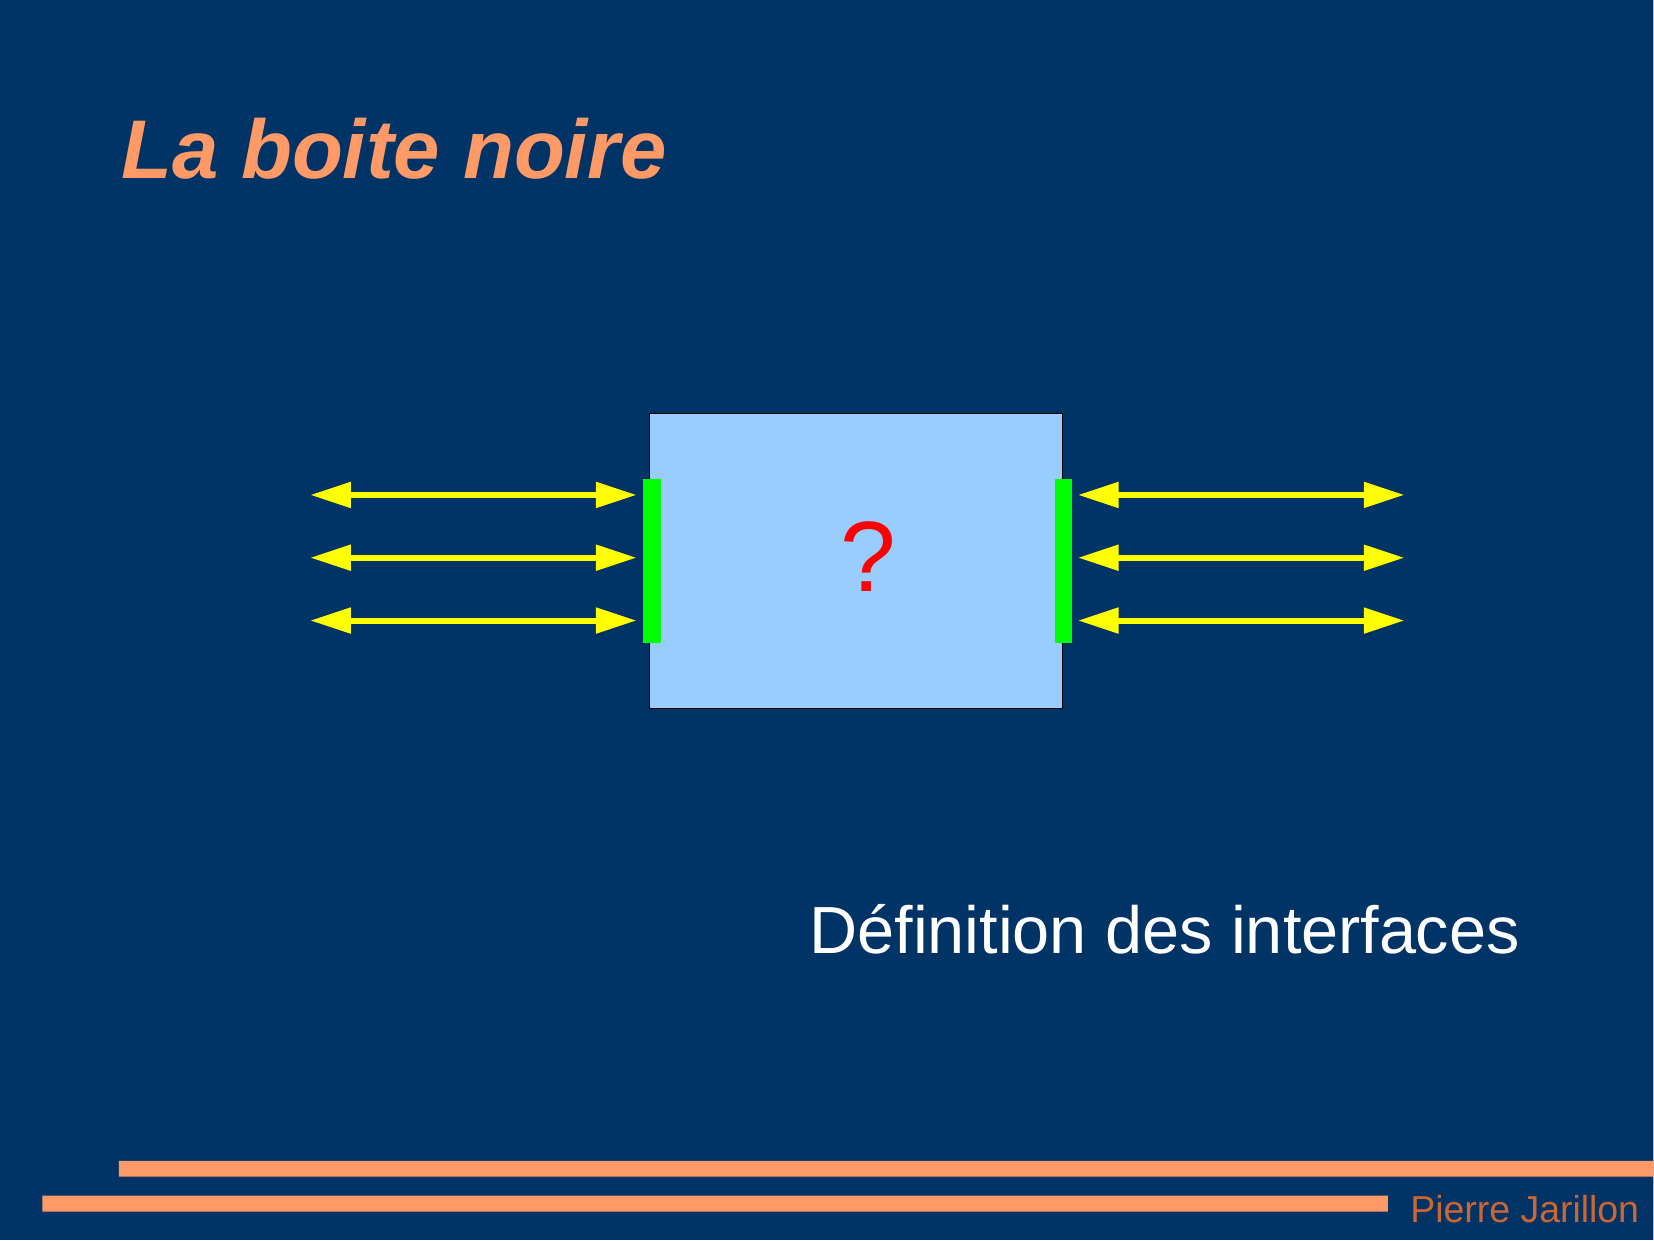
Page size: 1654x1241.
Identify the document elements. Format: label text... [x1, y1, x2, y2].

title La boite noire [121, 46, 1534, 254]
text_box ? [825, 493, 948, 637]
text_box [649, 413, 1063, 709]
text_box Définition des interfaces [206, 885, 1536, 982]
